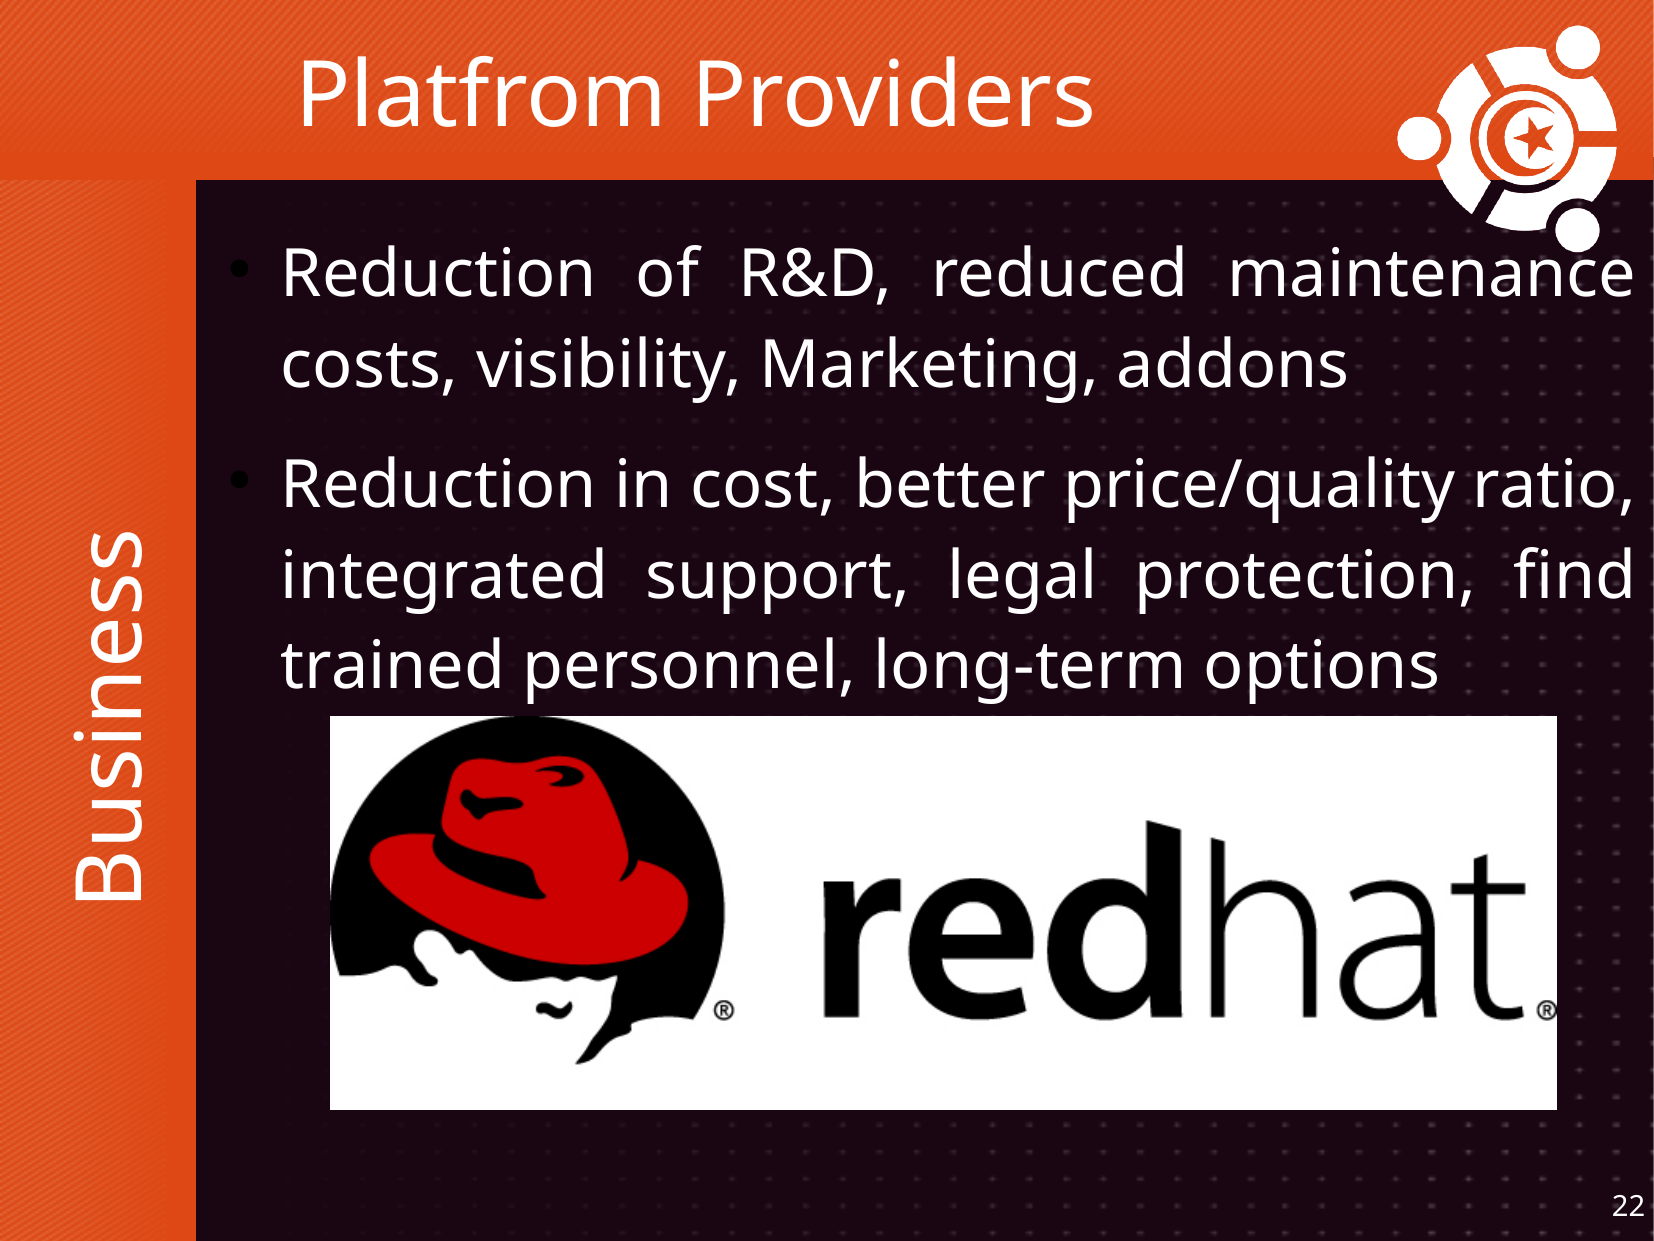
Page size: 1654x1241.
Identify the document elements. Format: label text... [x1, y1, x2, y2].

title Business [17, 210, 196, 1229]
title Platfrom Providers [0, 2, 1394, 181]
picture [0, 0, 1654, 1241]
list Reduction of R&D, reduced maintenance costs, visibility, Marketing, addons Reduction in cost, better price/quality ratio, integrated support, legal protection, find trained personnel, long-term options [210, 225, 1639, 1186]
